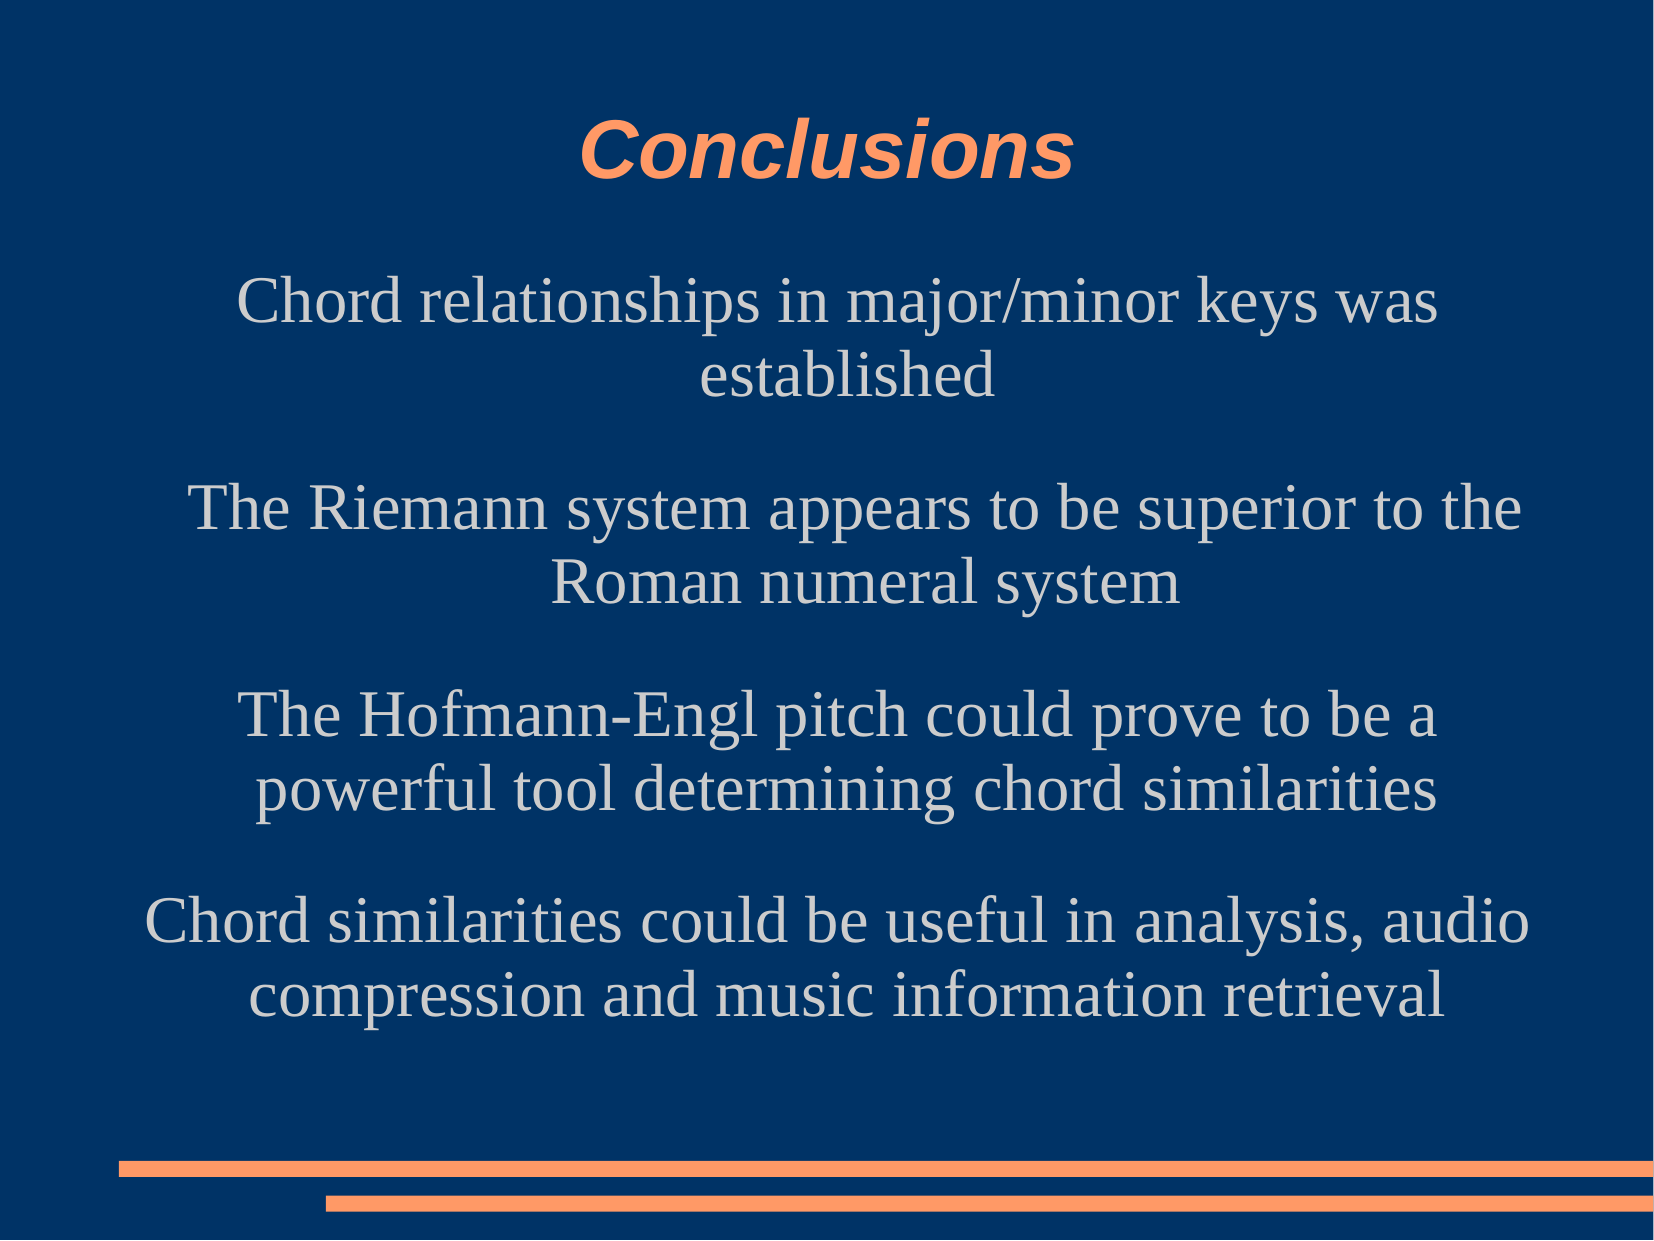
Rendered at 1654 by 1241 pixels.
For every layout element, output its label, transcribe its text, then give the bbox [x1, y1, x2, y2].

subtitle The Riemann system appears to be superior to the Roman numeral system [111, 442, 1551, 646]
text_box Chord relationships in major/minor keys was established [111, 236, 1551, 439]
text_box Chord similarities could be useful in analysis, audio compression and music information retrieval [111, 856, 1551, 1059]
text_box The Hofmann-Engl pitch could prove to be a powerful tool determining chord similarities [111, 649, 1551, 852]
title Conclusions [121, 53, 1534, 236]
